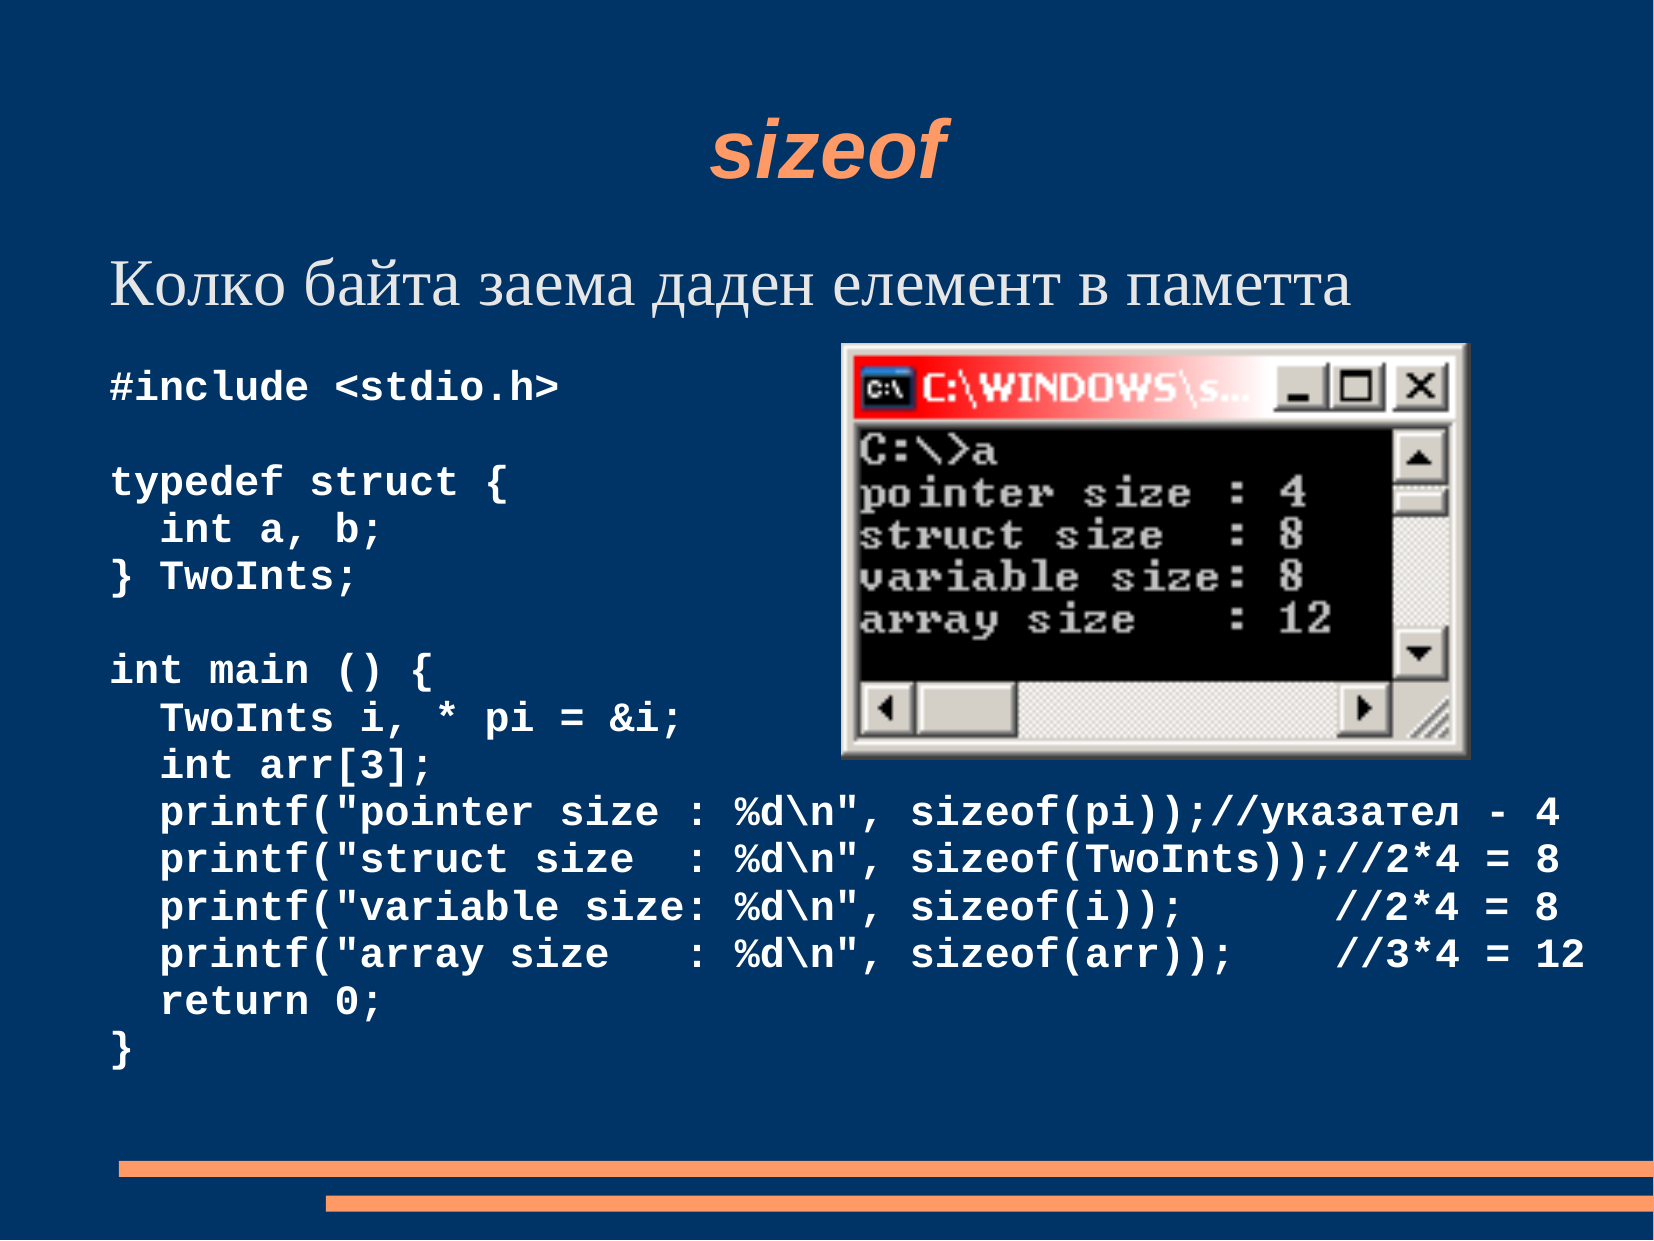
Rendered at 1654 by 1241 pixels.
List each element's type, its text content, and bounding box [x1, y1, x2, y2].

list Колко байта заема даден елемент в паметта [91, 246, 1630, 873]
title sizeof [121, 46, 1534, 246]
text_box #include <stdio.h> typedef struct { int a, b; } TwoInts; int main () { TwoInts i, * pi = &i; int arr[3]; printf("pointer size : %d\n", sizeof(pi));//указател - 4 printf("struct size : %d\n", sizeof(TwoInts));//2*4 = 8 printf("variable size: %d\n", sizeof(i)); //2*4 = 8 printf("array size : %d\n", sizeof(arr)); //3*4 = 12 return 0; } [94, 358, 1630, 1138]
picture [841, 343, 1471, 760]
